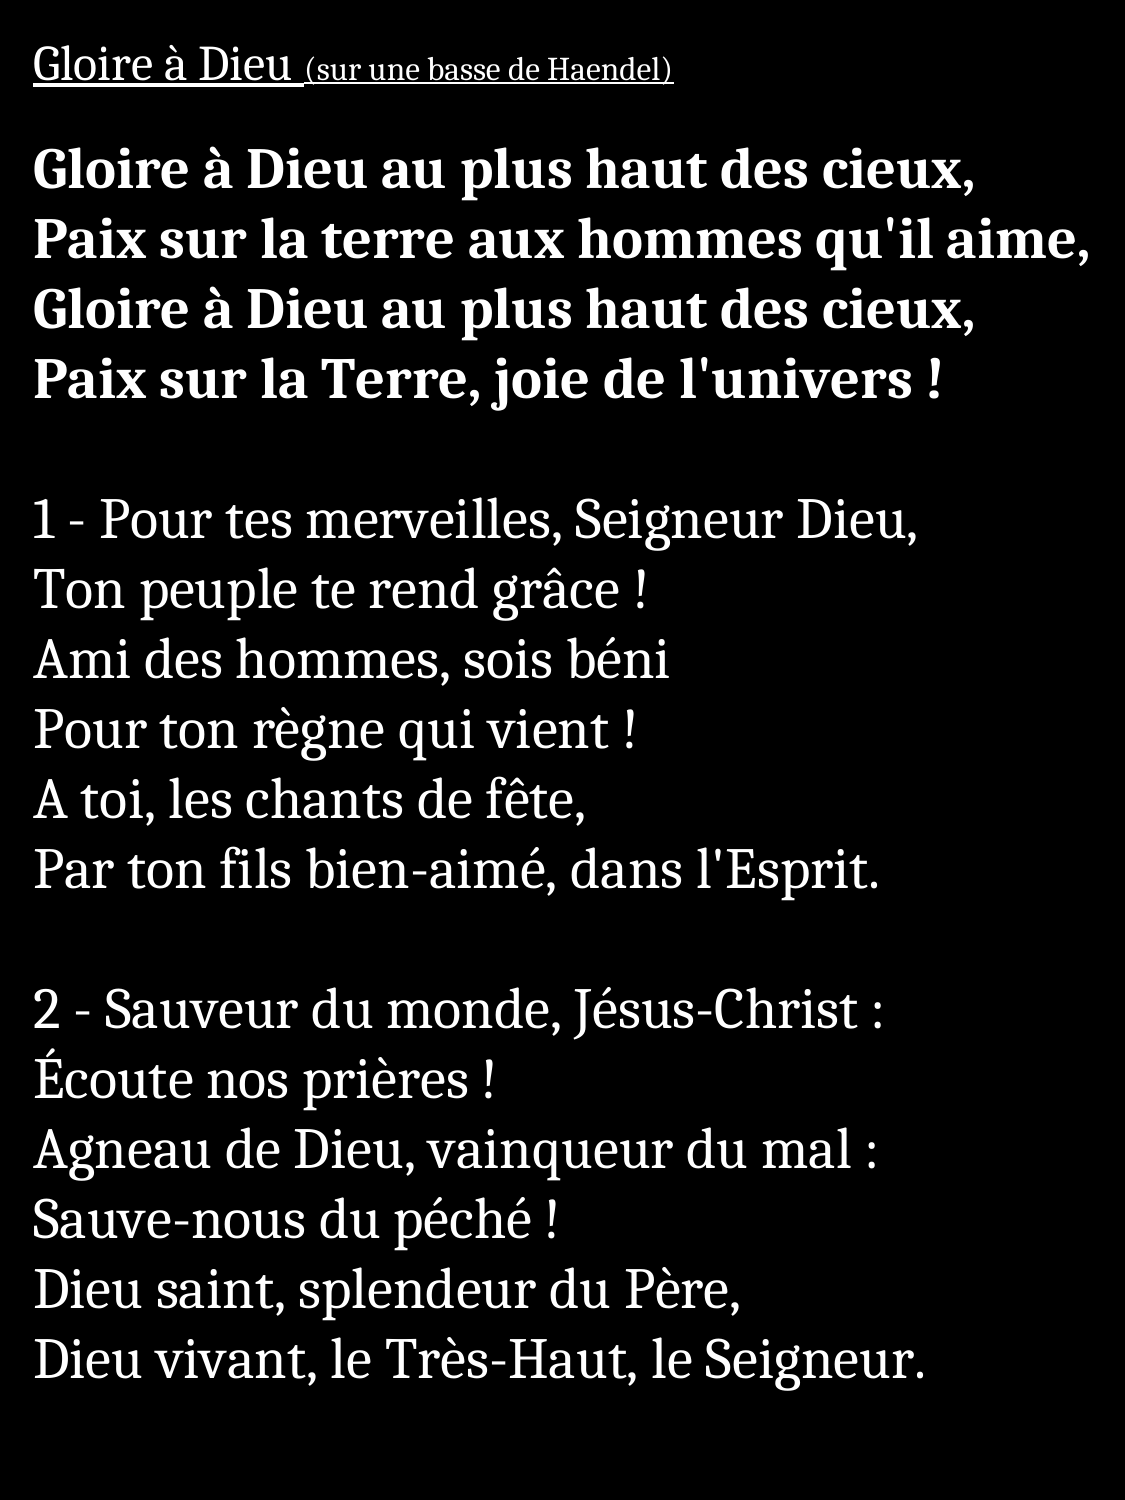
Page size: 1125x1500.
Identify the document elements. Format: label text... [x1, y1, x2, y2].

text_box Gloire à Dieu (sur une basse de Haendel) Gloire à Dieu au plus haut des cieux, Paix sur la terre aux hommes qu'il aime, Gloire à Dieu au plus haut des cieux, Paix sur la Terre, joie de l'univers ! 1 - Pour tes merveilles, Seigneur Dieu, Ton peuple te rend grâce ! Ami des hommes, sois béni Pour ton règne qui vient ! A toi, les chants de fête, Par ton fils bien-aimé, dans l'Esprit. 2 - Sauveur du monde, Jésus-Christ : Écoute nos prières ! Agneau de Dieu, vainqueur du mal : Sauve-nous du péché ! Dieu saint, splendeur du Père, Dieu vivant, le Très-Haut, le Seigneur. [18, 22, 1106, 1398]
